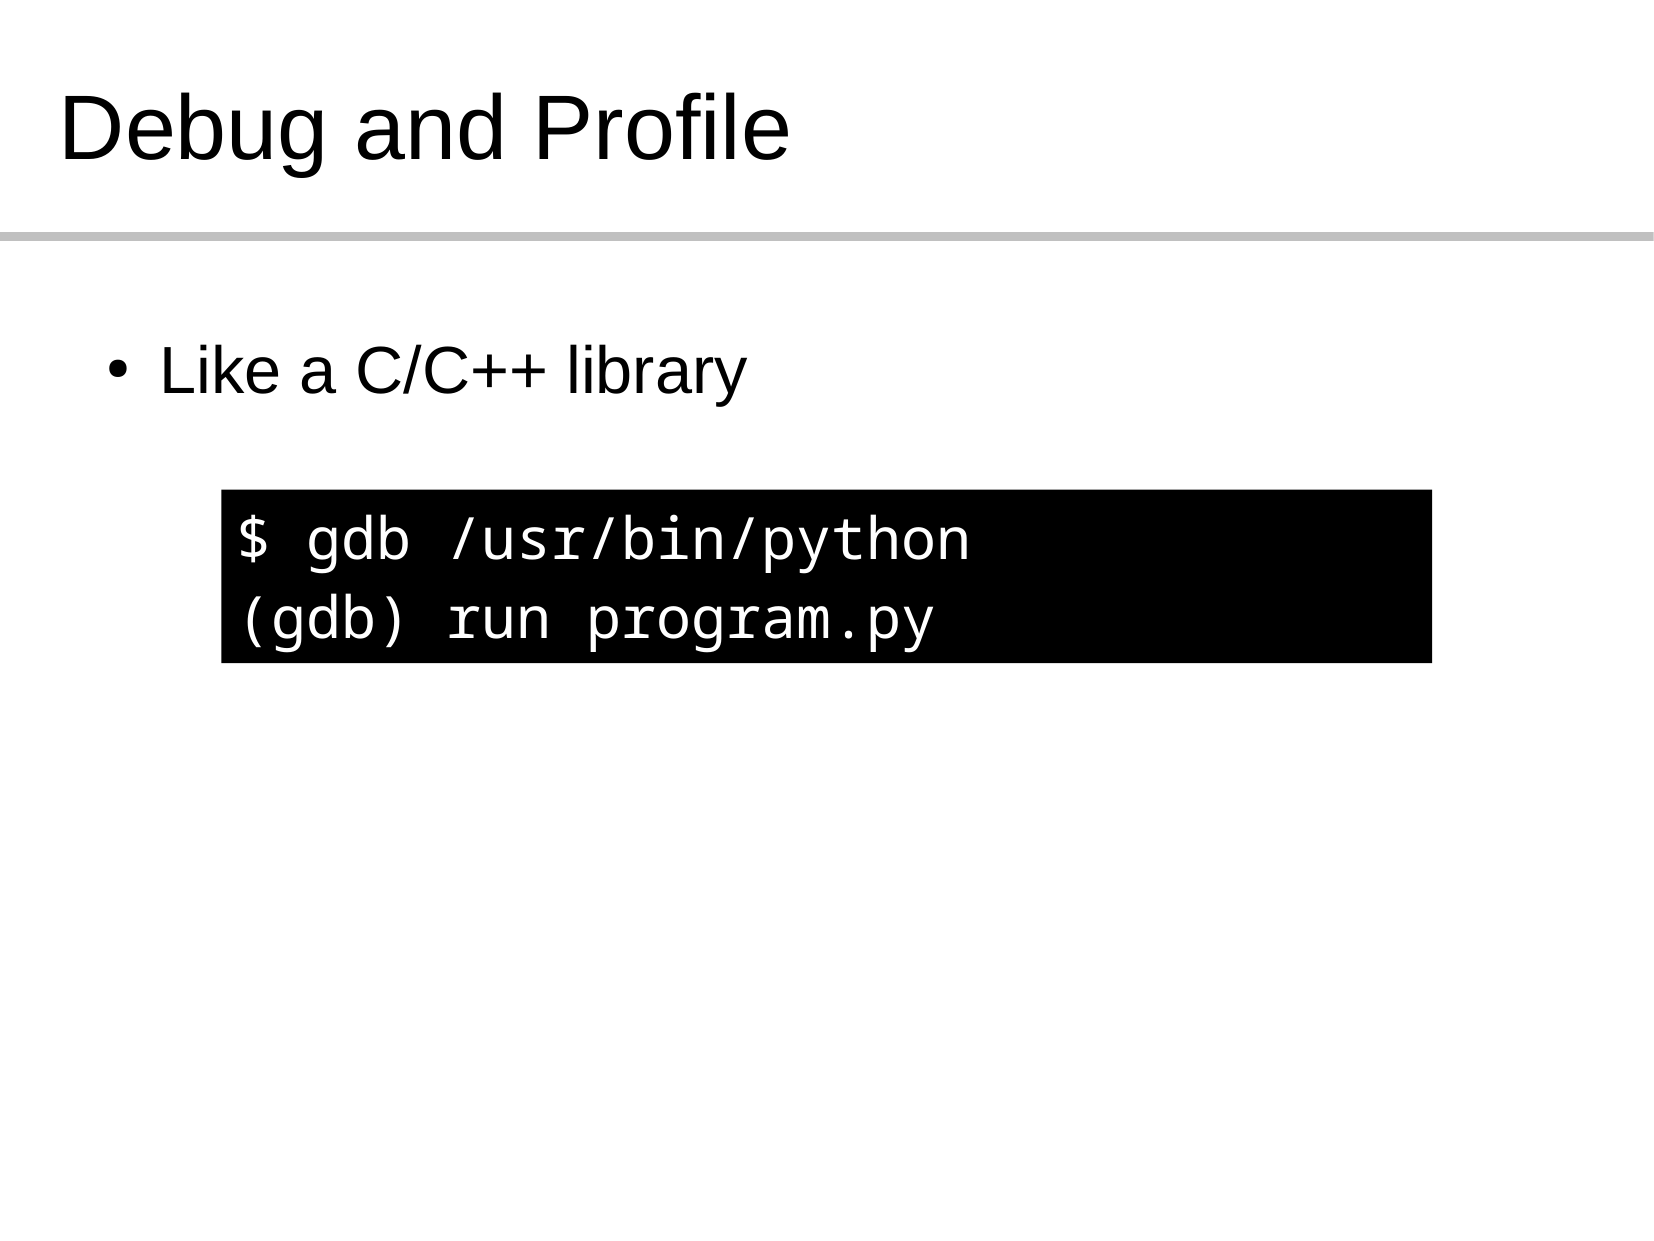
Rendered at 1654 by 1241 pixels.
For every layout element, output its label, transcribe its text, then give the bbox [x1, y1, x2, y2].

list Like a C/C++ library [88, 333, 1571, 1137]
title Debug and Profile [59, 49, 1595, 207]
